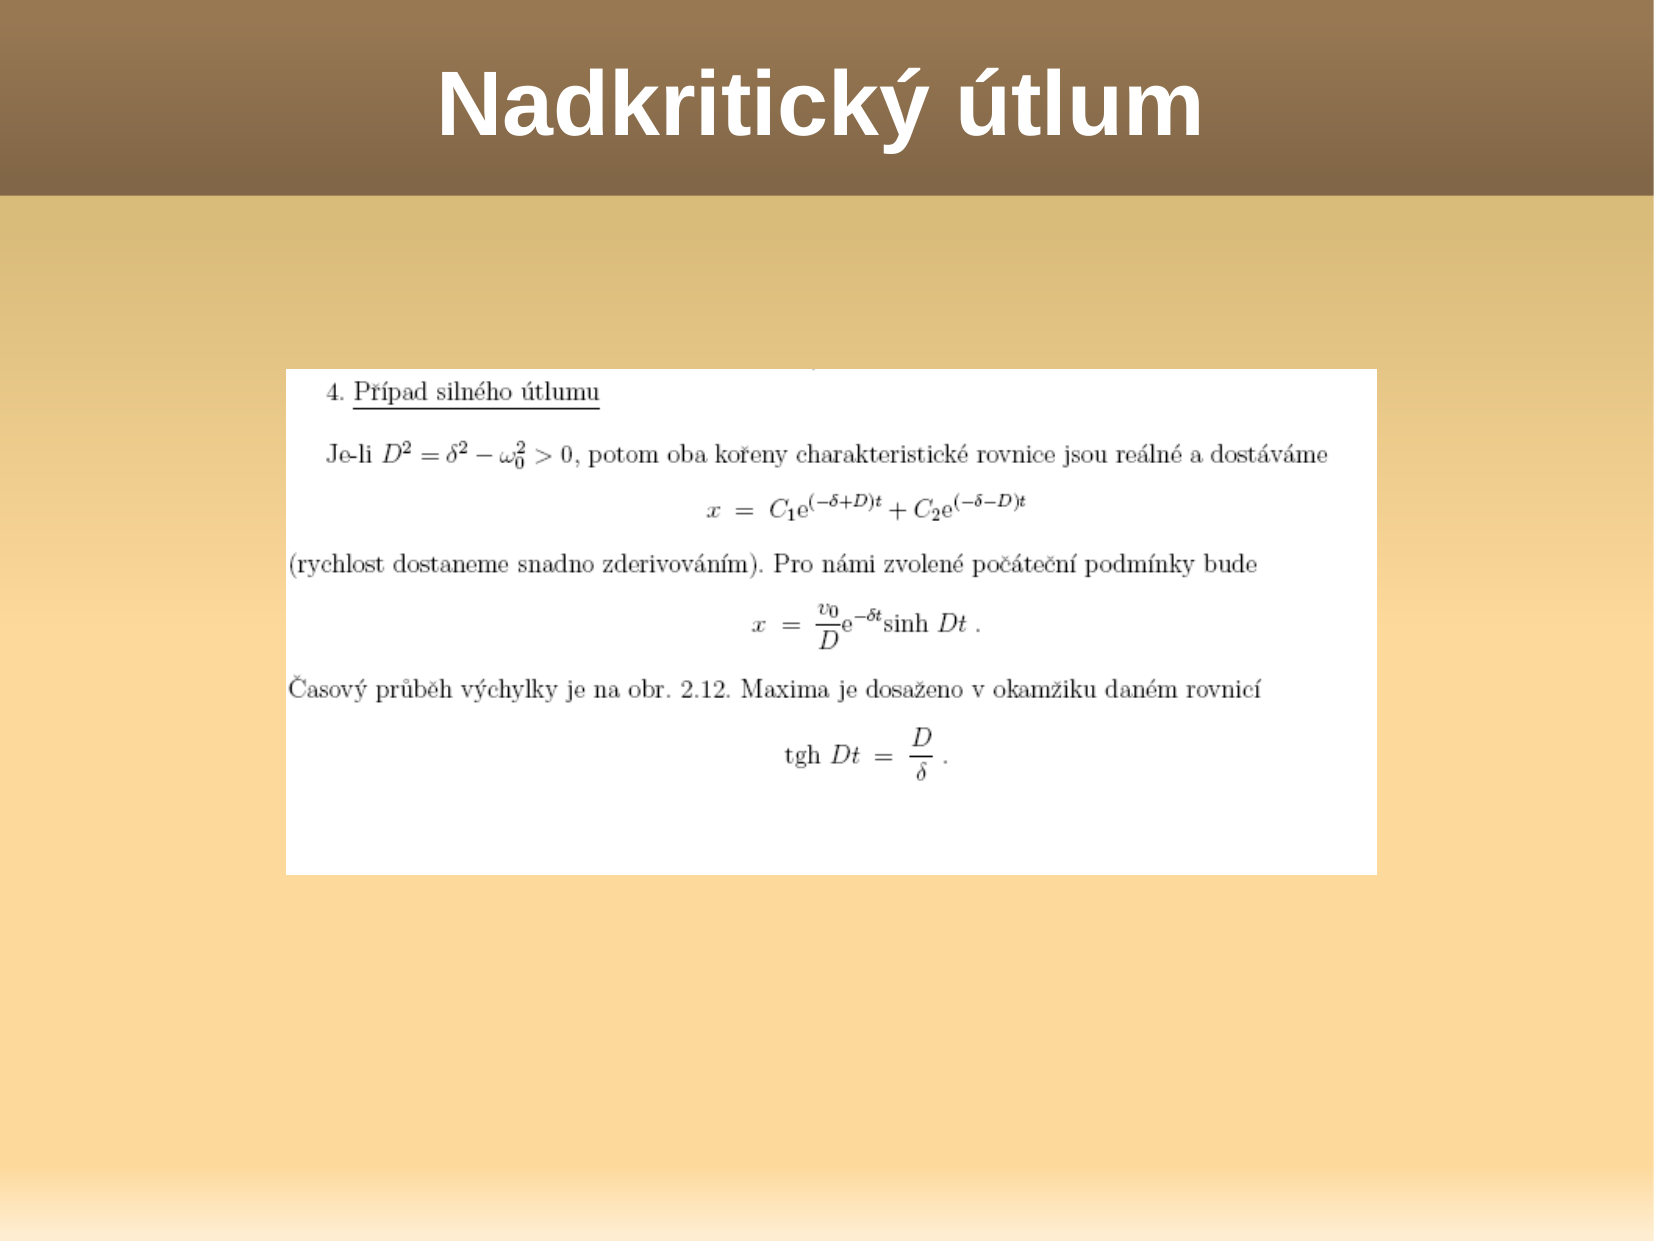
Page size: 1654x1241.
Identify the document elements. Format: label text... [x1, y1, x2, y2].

title Nadkritický útlum [76, 0, 1565, 208]
picture [0, 0, 1654, 1241]
